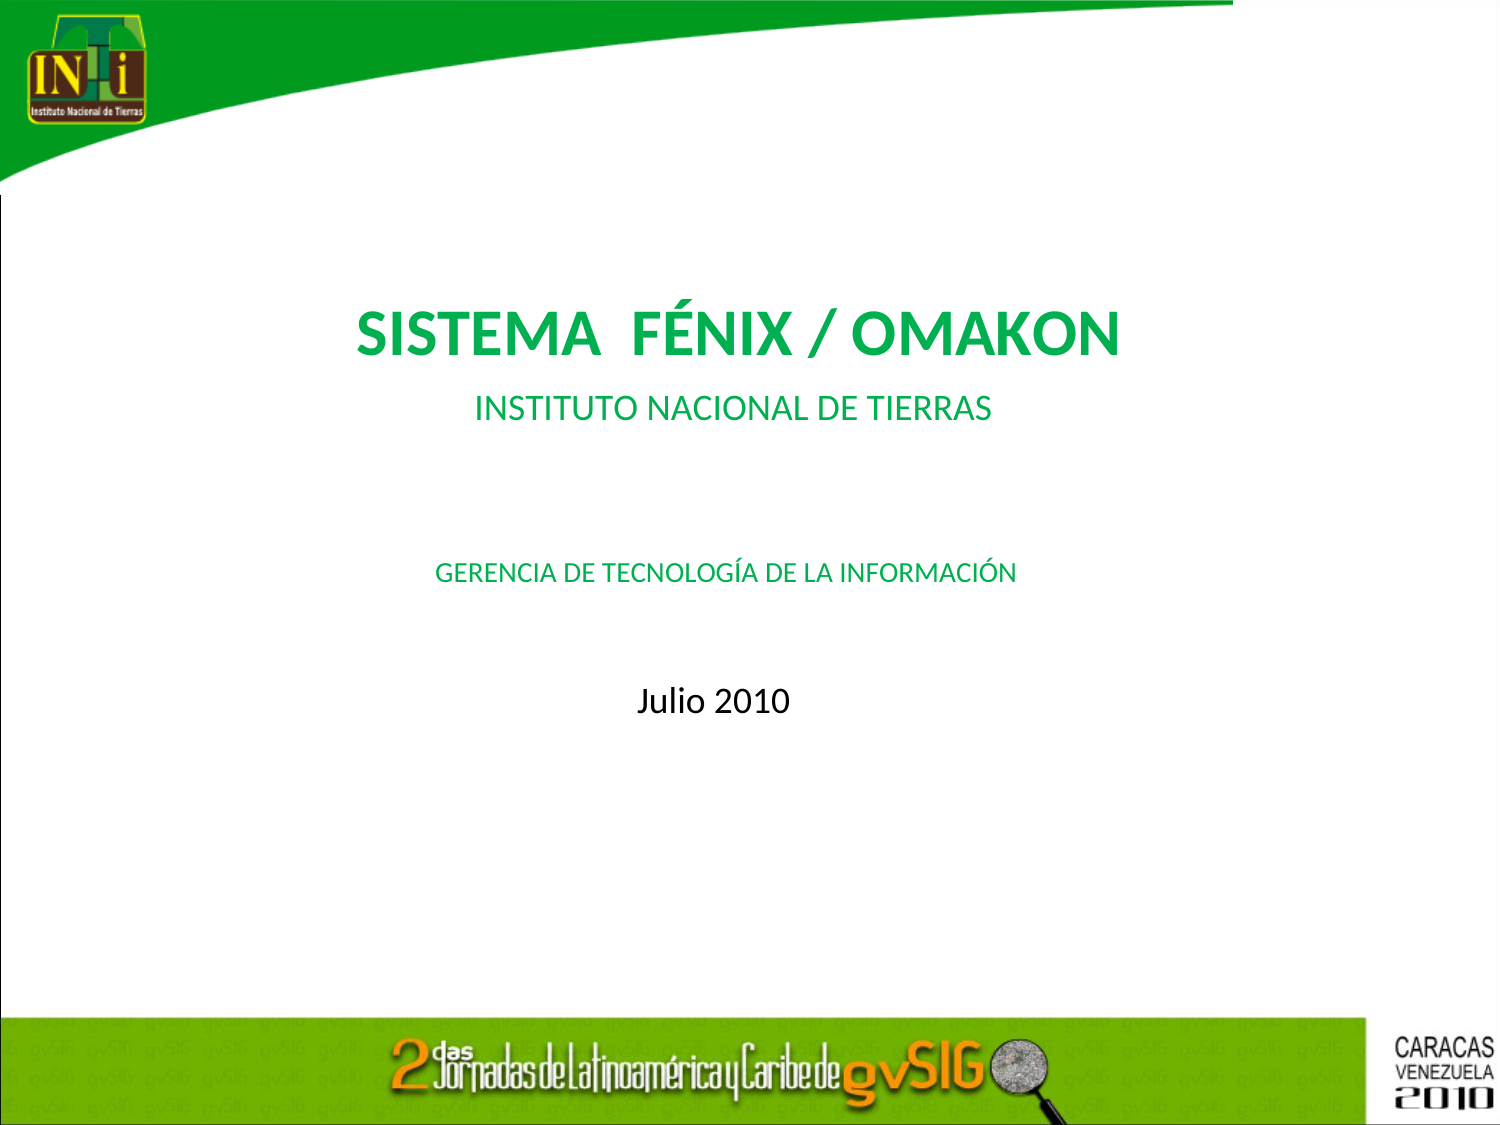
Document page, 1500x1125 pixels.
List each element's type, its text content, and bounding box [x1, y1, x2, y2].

picture [0, 0, 1500, 1125]
text_box Julio 2010 [622, 667, 805, 729]
text_box SISTEMA FÉNIX / OMAKON [341, 281, 1137, 377]
text_box INSTITUTO NACIONAL DE TIERRAS [300, 374, 1168, 436]
text_box GERENCIA DE TECNOLOGÍA DE LA INFORMACIÓN [292, 545, 1161, 596]
